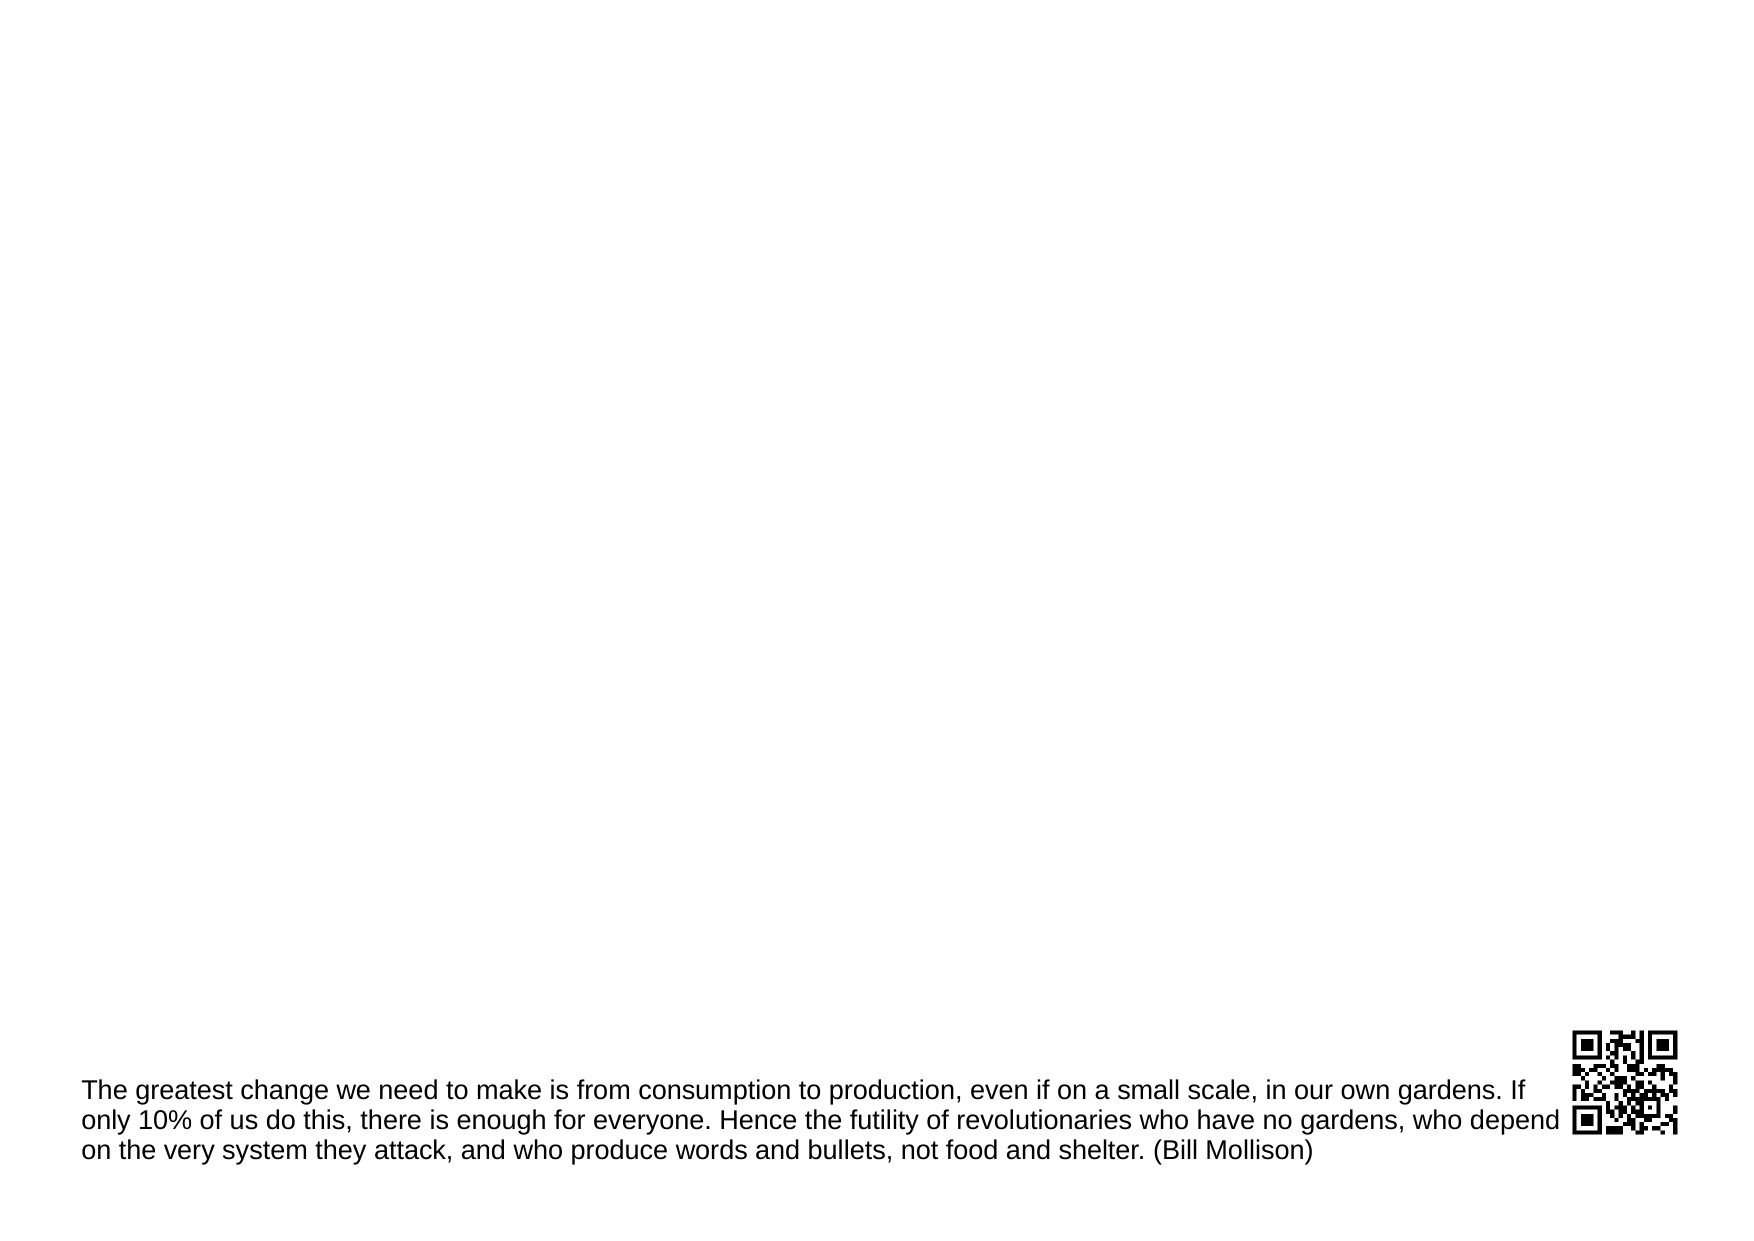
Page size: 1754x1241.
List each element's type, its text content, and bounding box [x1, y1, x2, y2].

picture [1565, 1023, 1685, 1142]
title The greatest change we need to make is from consumption to production, even if on a small scale, in our own gardens. If only 10% of us do this, there is enough for everyone. Hence the futility of revolutionaries who have no gardens, who depend on the very system they attack, and who produce words and bullets, not food and shelter. (Bill Mollison) [81, 1051, 1566, 1166]
